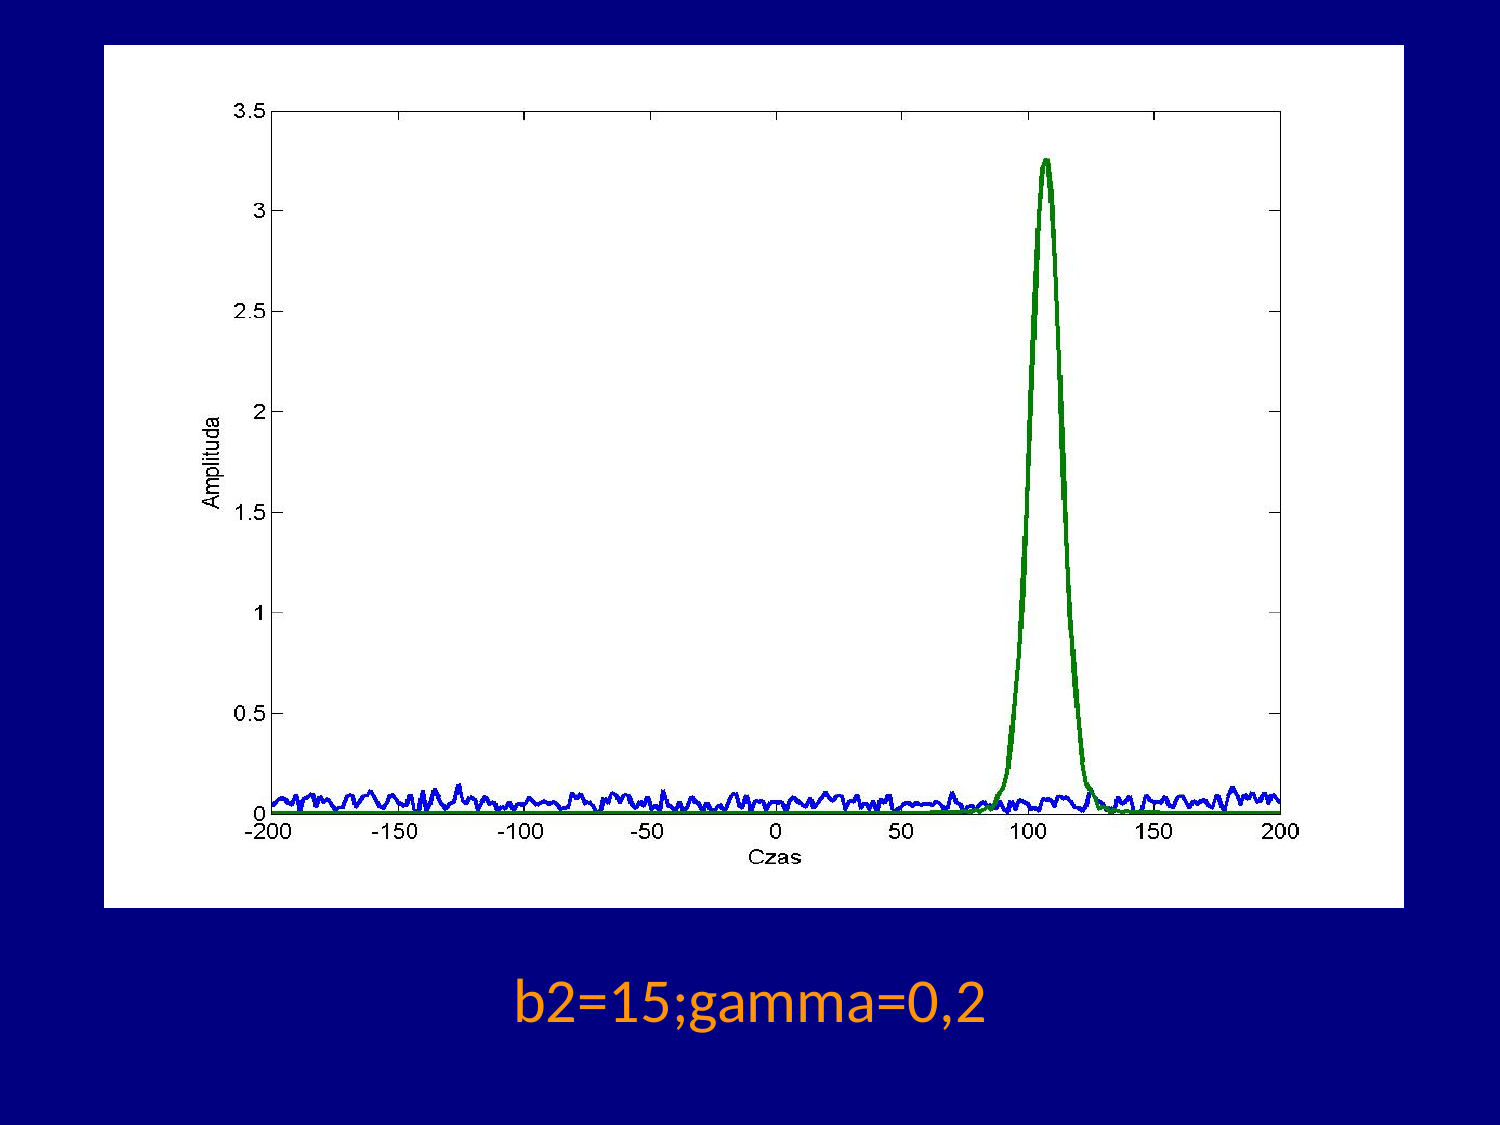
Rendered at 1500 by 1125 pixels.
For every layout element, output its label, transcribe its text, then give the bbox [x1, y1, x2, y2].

title b2=15;gamma=0,2 [112, 915, 1388, 1098]
picture [104, 45, 1404, 909]
